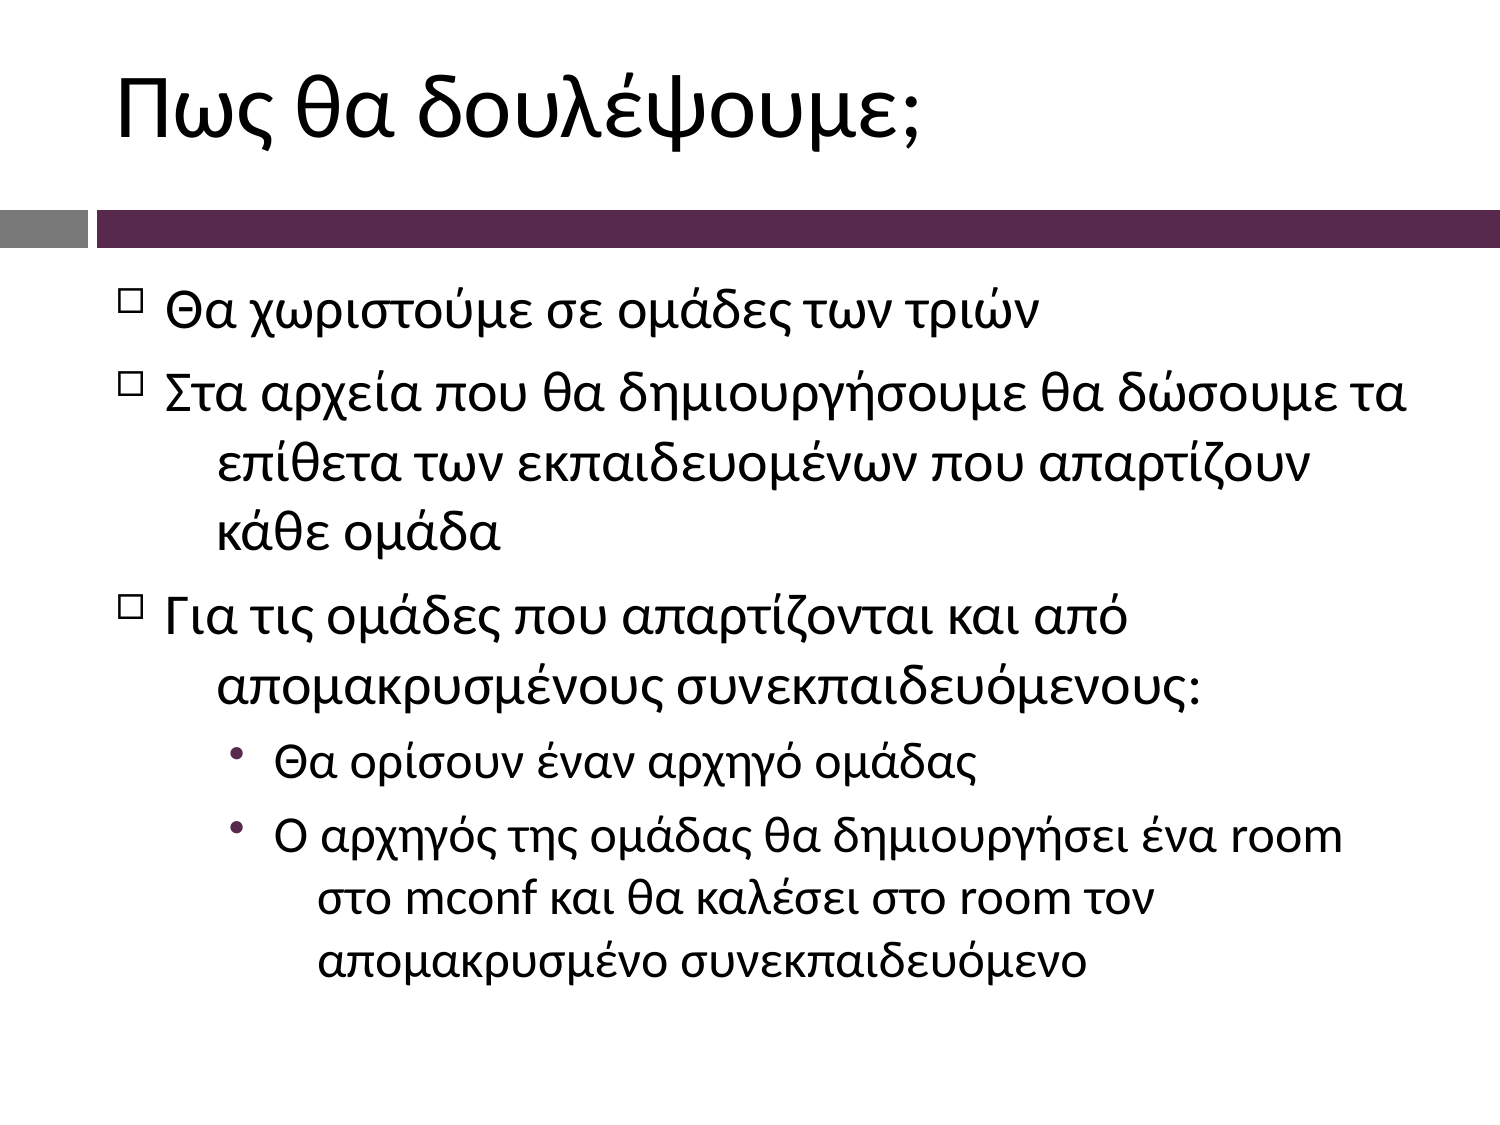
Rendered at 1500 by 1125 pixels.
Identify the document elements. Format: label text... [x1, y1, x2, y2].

title Πως θα δουλέψουμε; [100, 19, 1438, 182]
list Θα χωριστούμε σε ομάδες των τριών Στα αρχεία που θα δημιουργήσουμε θα δώσουμε τα επίθετα των εκπαιδευομένων που απαρτίζουν κάθε ομάδα Για τις ομάδες που απαρτίζονται και από απομακρυσμένους συνεκπαιδευόμενους: Θα ορίσουν έναν αρχηγό ομάδας Ο αρχηγός της ομάδας θα δημιουργήσει ένα room στο mconf και θα καλέσει στο room τον απομακρυσμένο συνεκπαιδευόμενο [100, 262, 1438, 1000]
